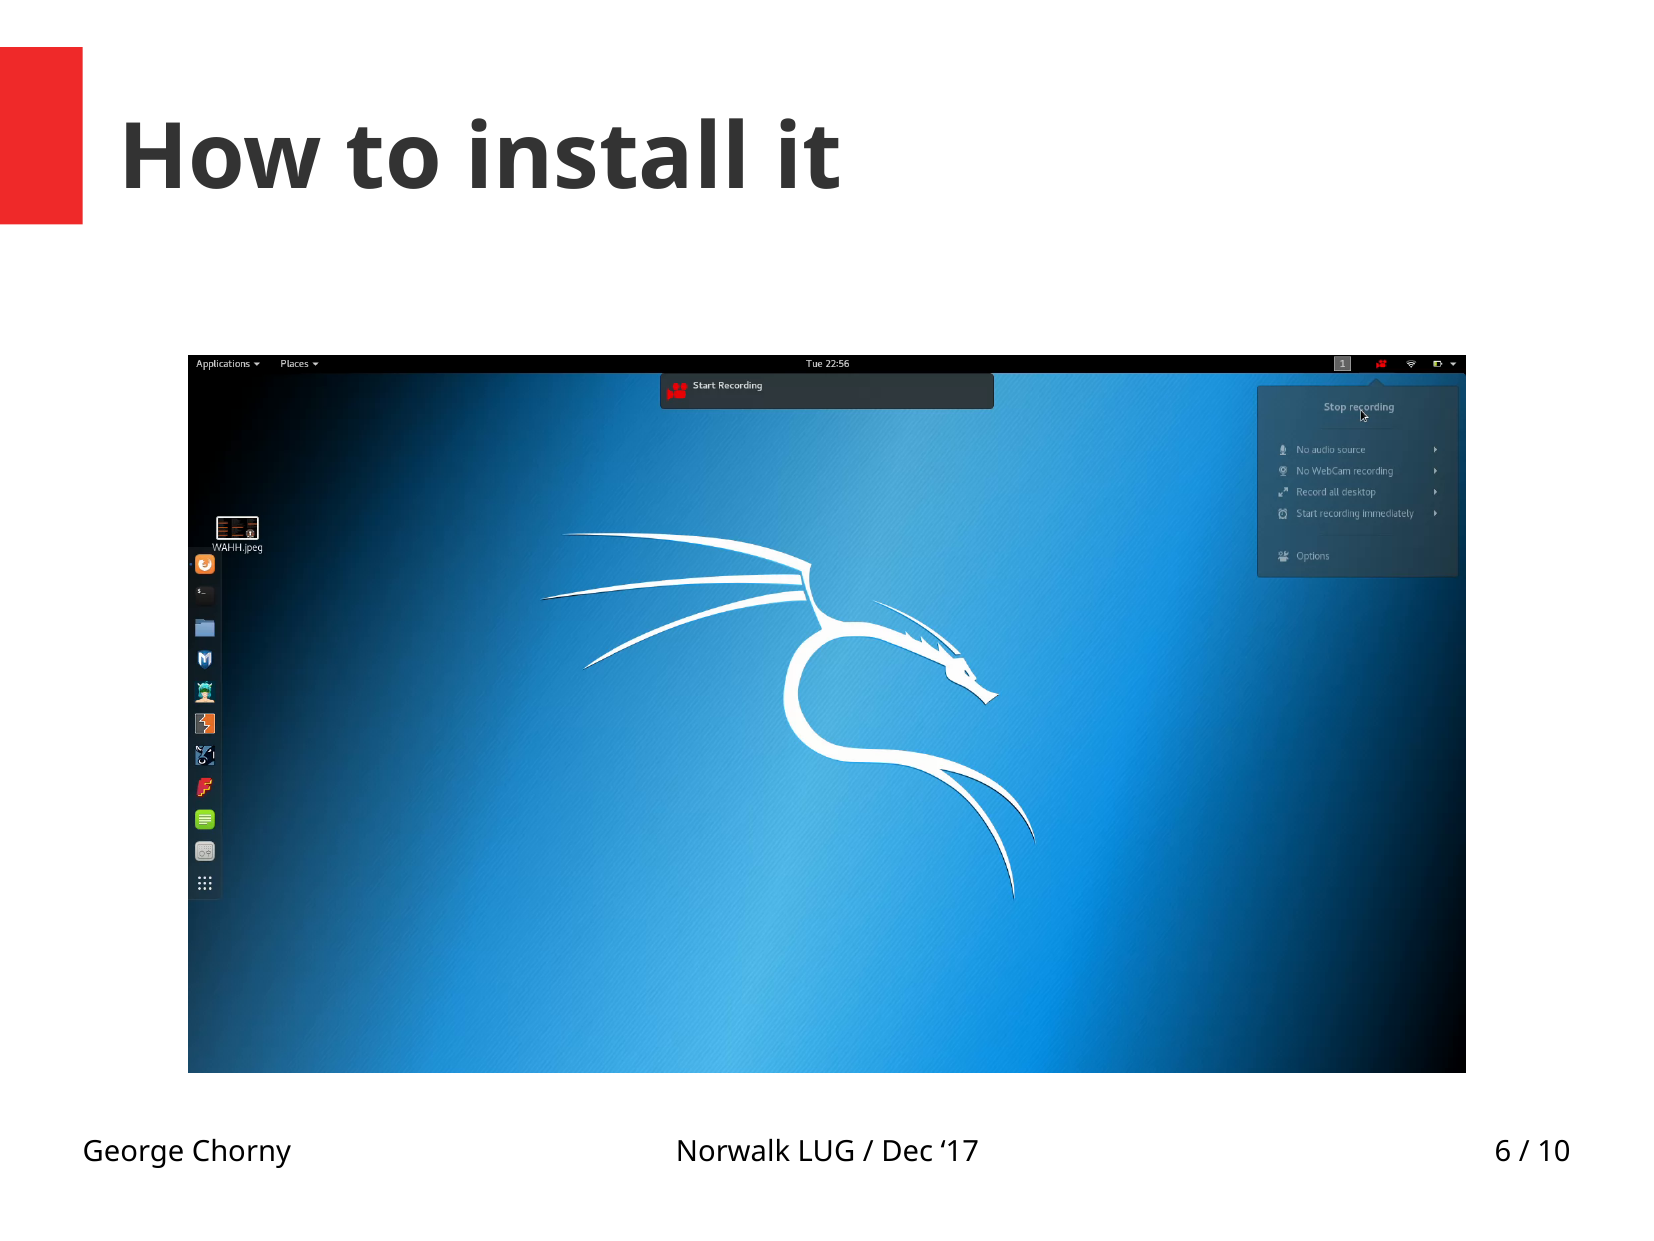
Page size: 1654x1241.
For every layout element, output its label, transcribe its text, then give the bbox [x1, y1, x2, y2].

title How to install it [118, 49, 1571, 257]
text_box [187, 354, 1467, 1074]
